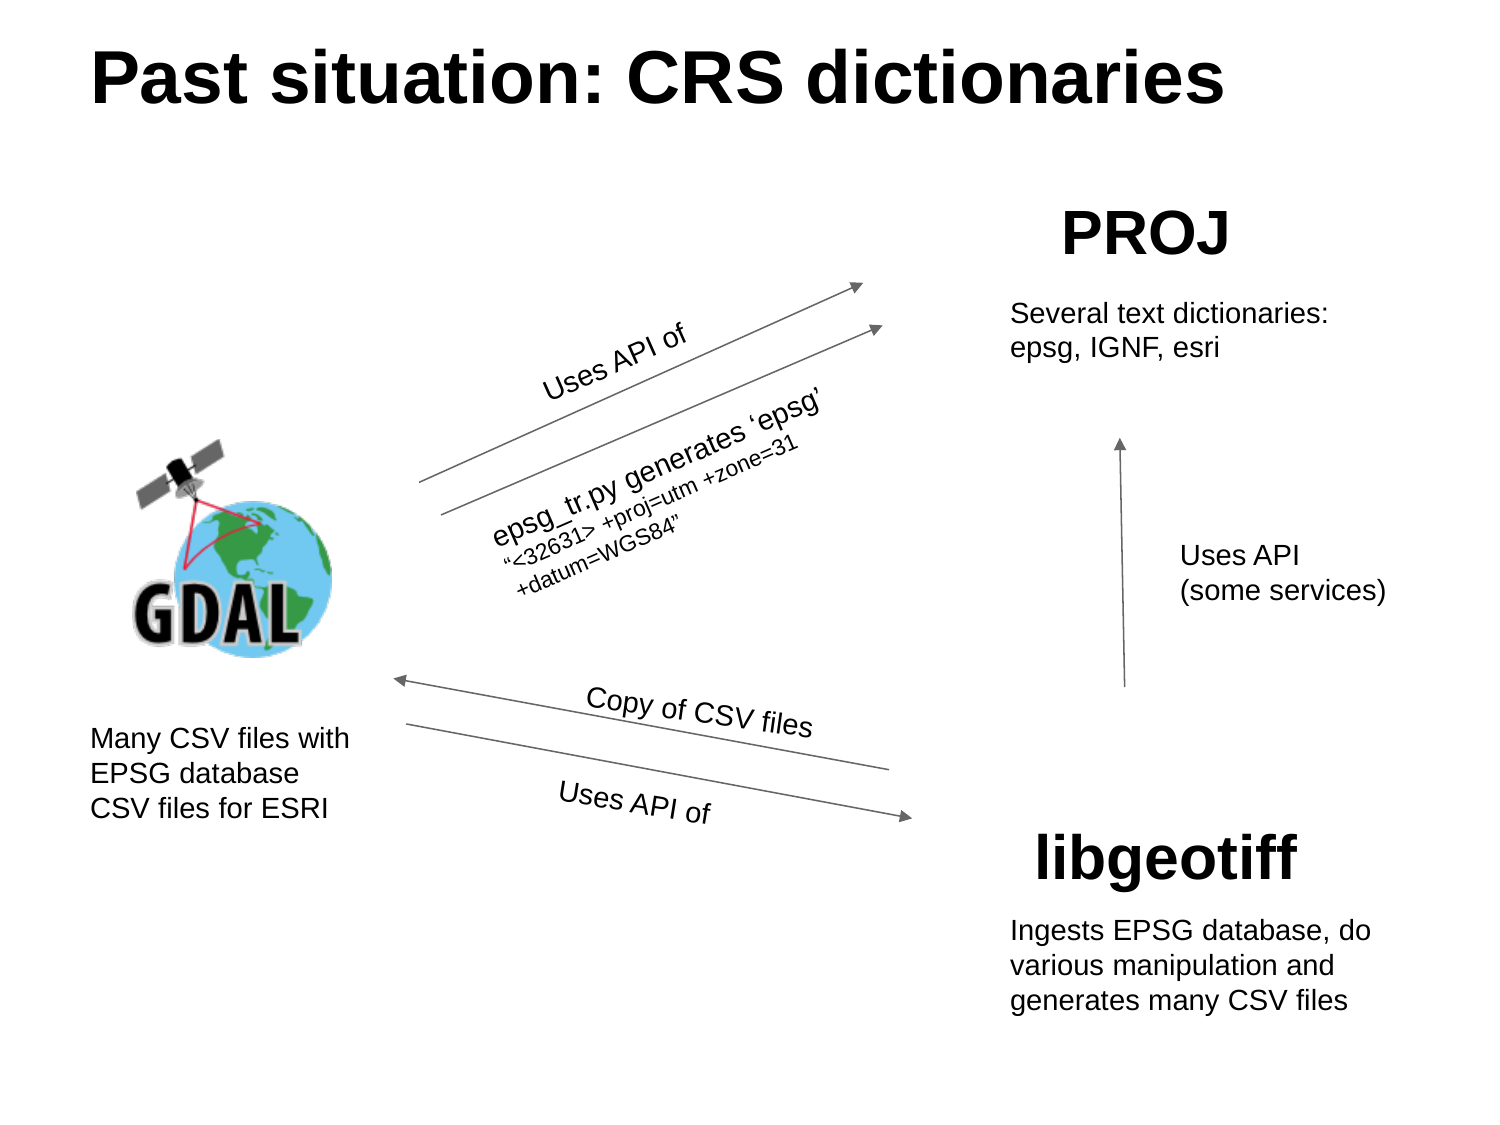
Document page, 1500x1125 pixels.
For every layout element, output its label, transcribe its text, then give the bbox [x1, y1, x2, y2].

title Past situation: CRS dictionaries [75, 45, 1425, 134]
text_box epsg_tr.py generates ‘epsg’ “<32631> +proj=utm +zone=31 +datum=WGS84” [465, 318, 937, 570]
text_box Uses API (some services) [1164, 521, 1425, 630]
text_box Uses API of [539, 754, 739, 846]
text_box Ingests EPSG database, do various manipulation and generates many CSV files [994, 896, 1398, 1030]
picture [132, 439, 332, 659]
text_box Many CSV files with EPSG database CSV files for ESRI [75, 704, 378, 838]
text_box Several text dictionaries: epsg, IGNF, esri [994, 278, 1369, 394]
text_box Uses API of [517, 291, 718, 425]
text_box libgeotiff [1019, 802, 1423, 917]
text_box Copy of CSV files [563, 660, 840, 794]
text_box PROJ [1046, 176, 1256, 278]
